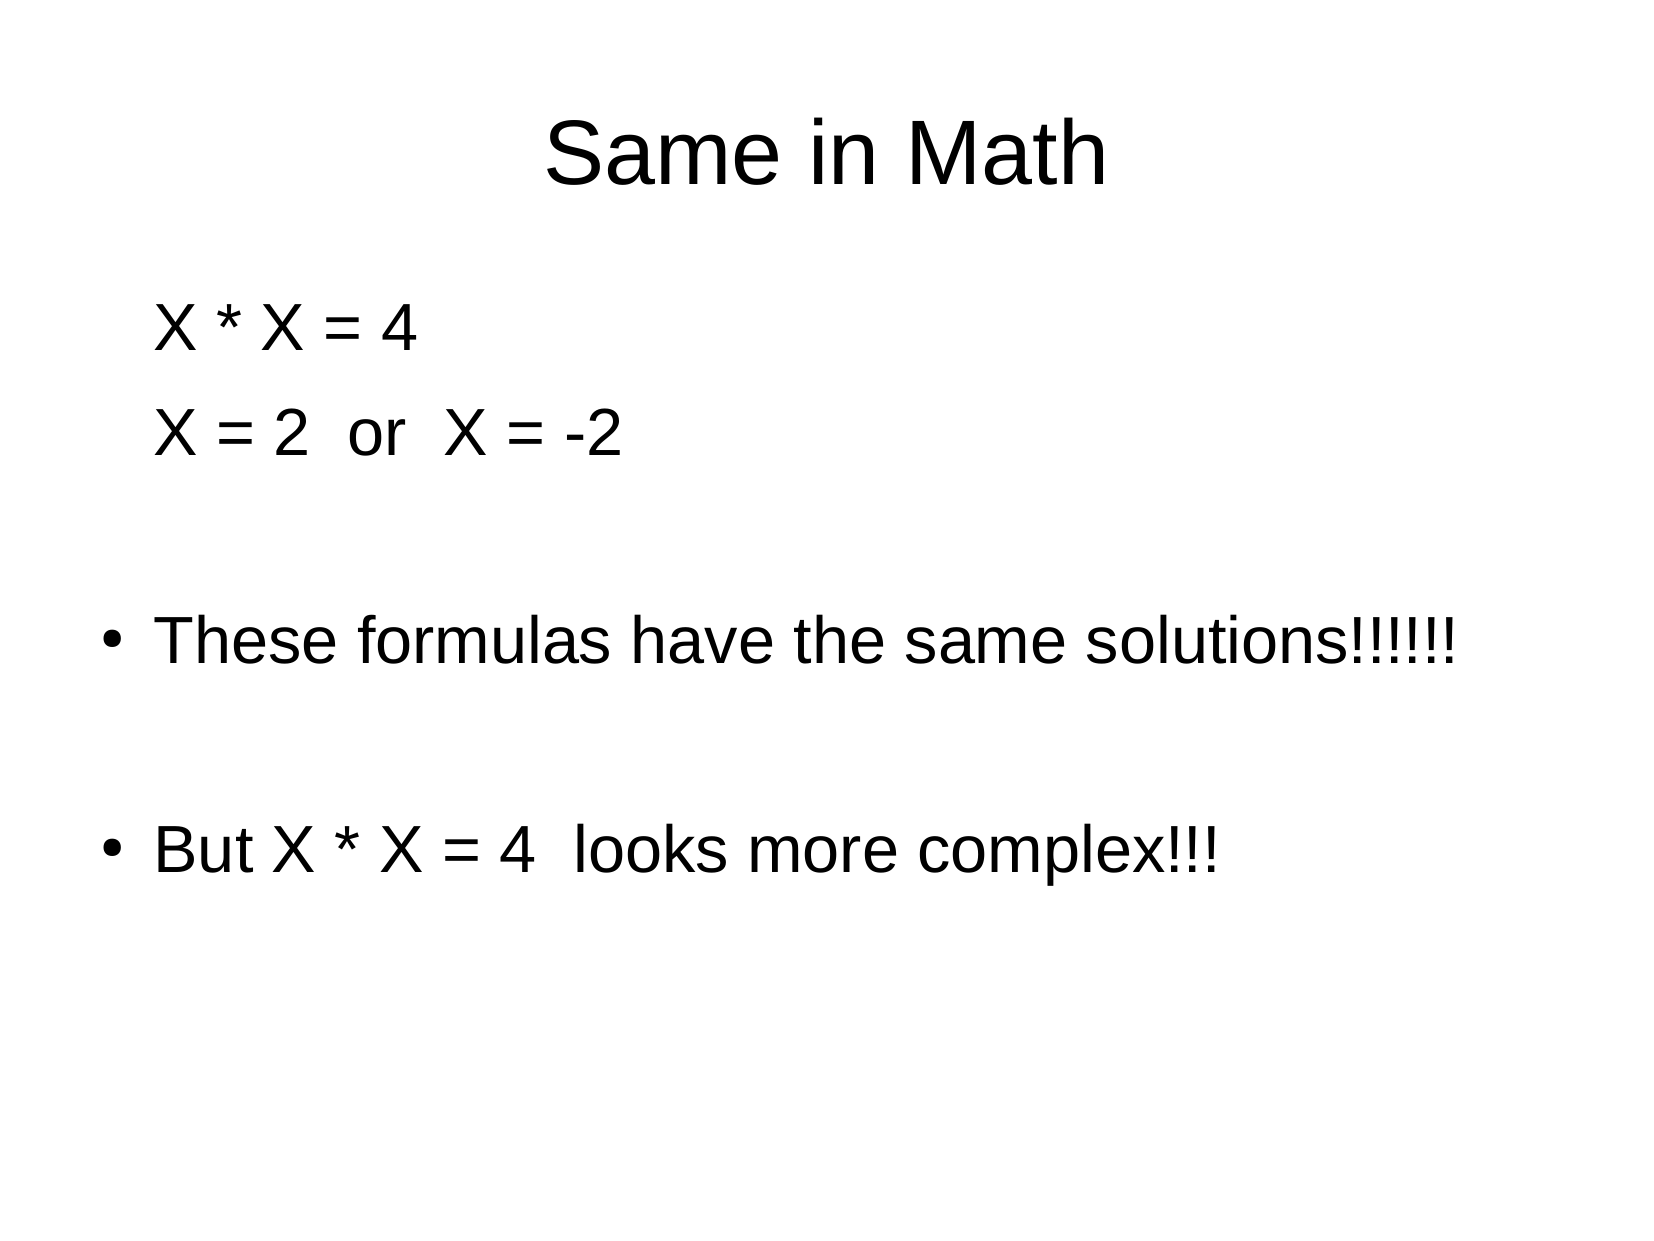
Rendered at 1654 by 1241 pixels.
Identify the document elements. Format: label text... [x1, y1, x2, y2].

title Same in Math [82, 49, 1571, 257]
list X * X = 4 X = 2 or X = -2 These formulas have the same solutions!!!!!! But X * X = 4 looks more complex!!! [82, 290, 1571, 1010]
